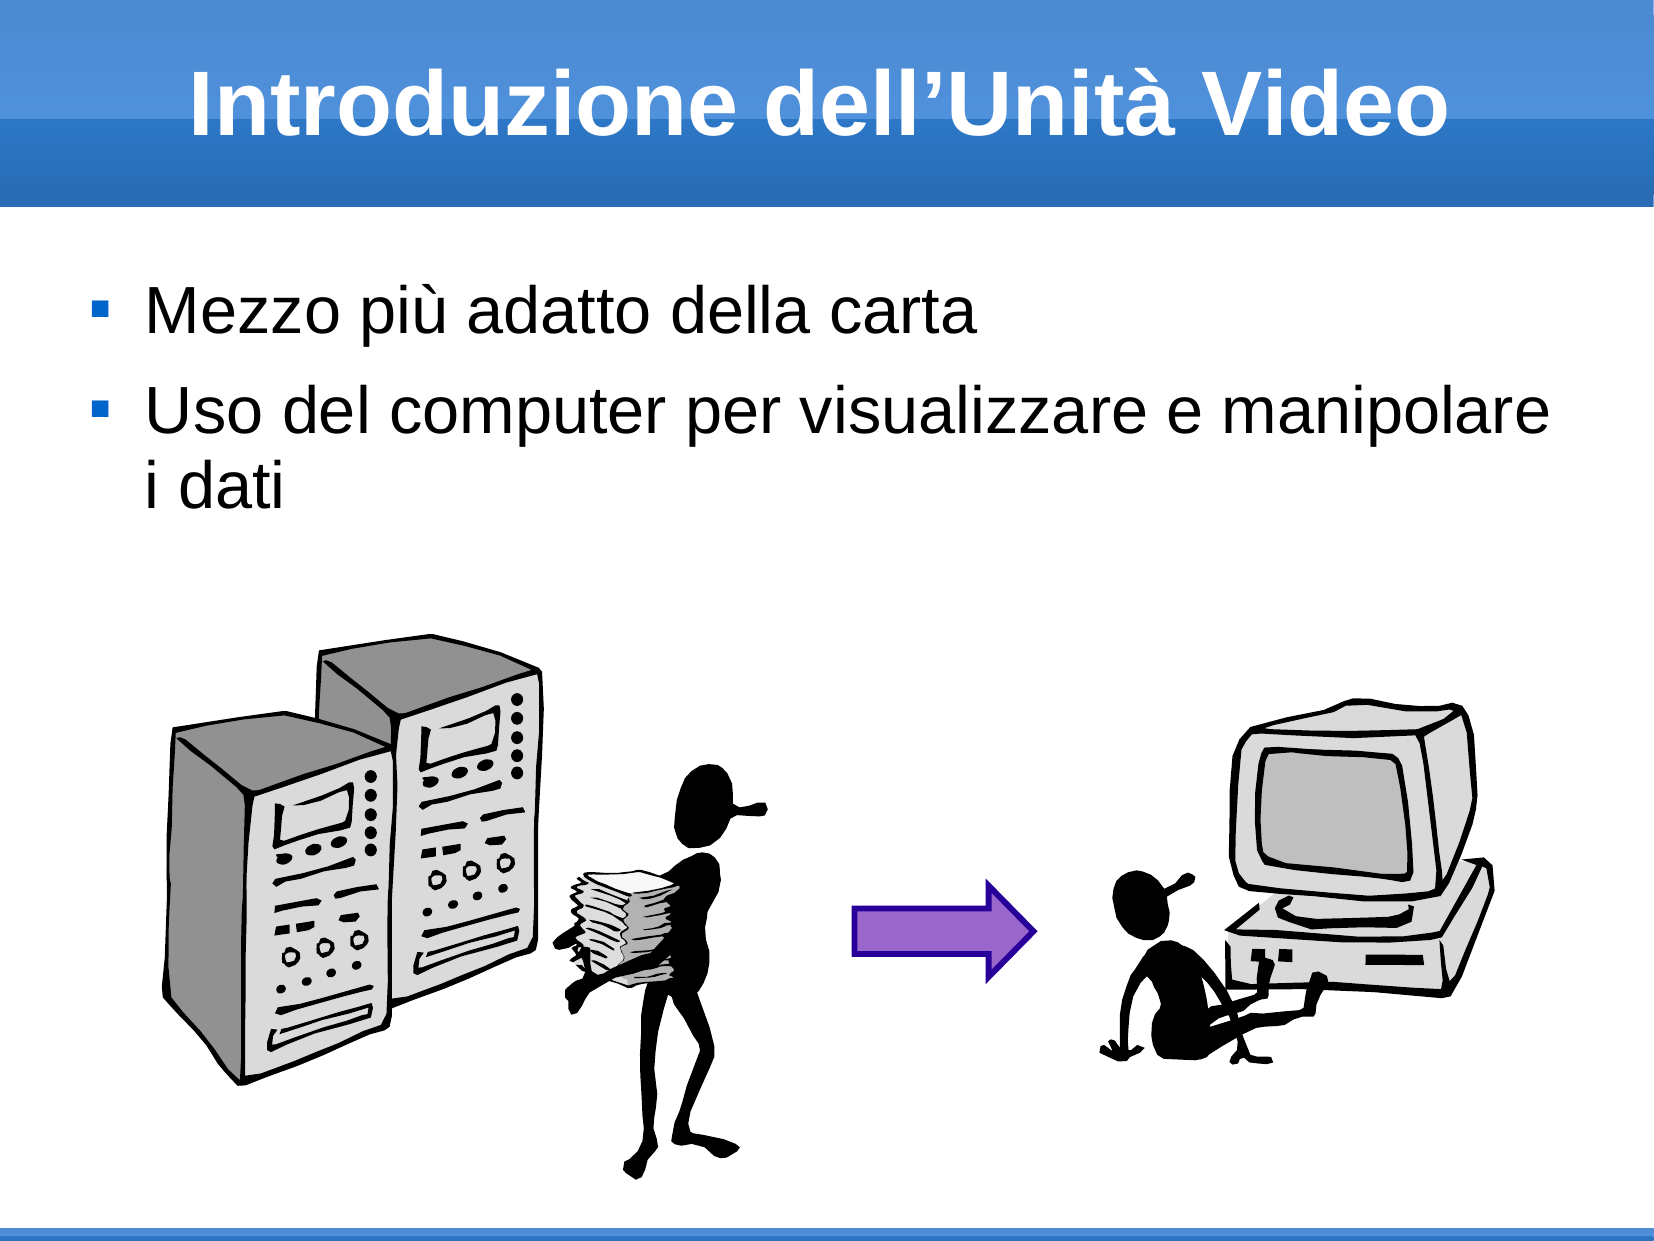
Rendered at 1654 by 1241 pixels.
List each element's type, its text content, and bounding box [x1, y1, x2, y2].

title Introduzione dell’Unità Video [76, 0, 1565, 208]
list Mezzo più adatto della carta Uso del computer per visualizzare e manipolare i dati [59, 265, 1595, 1211]
